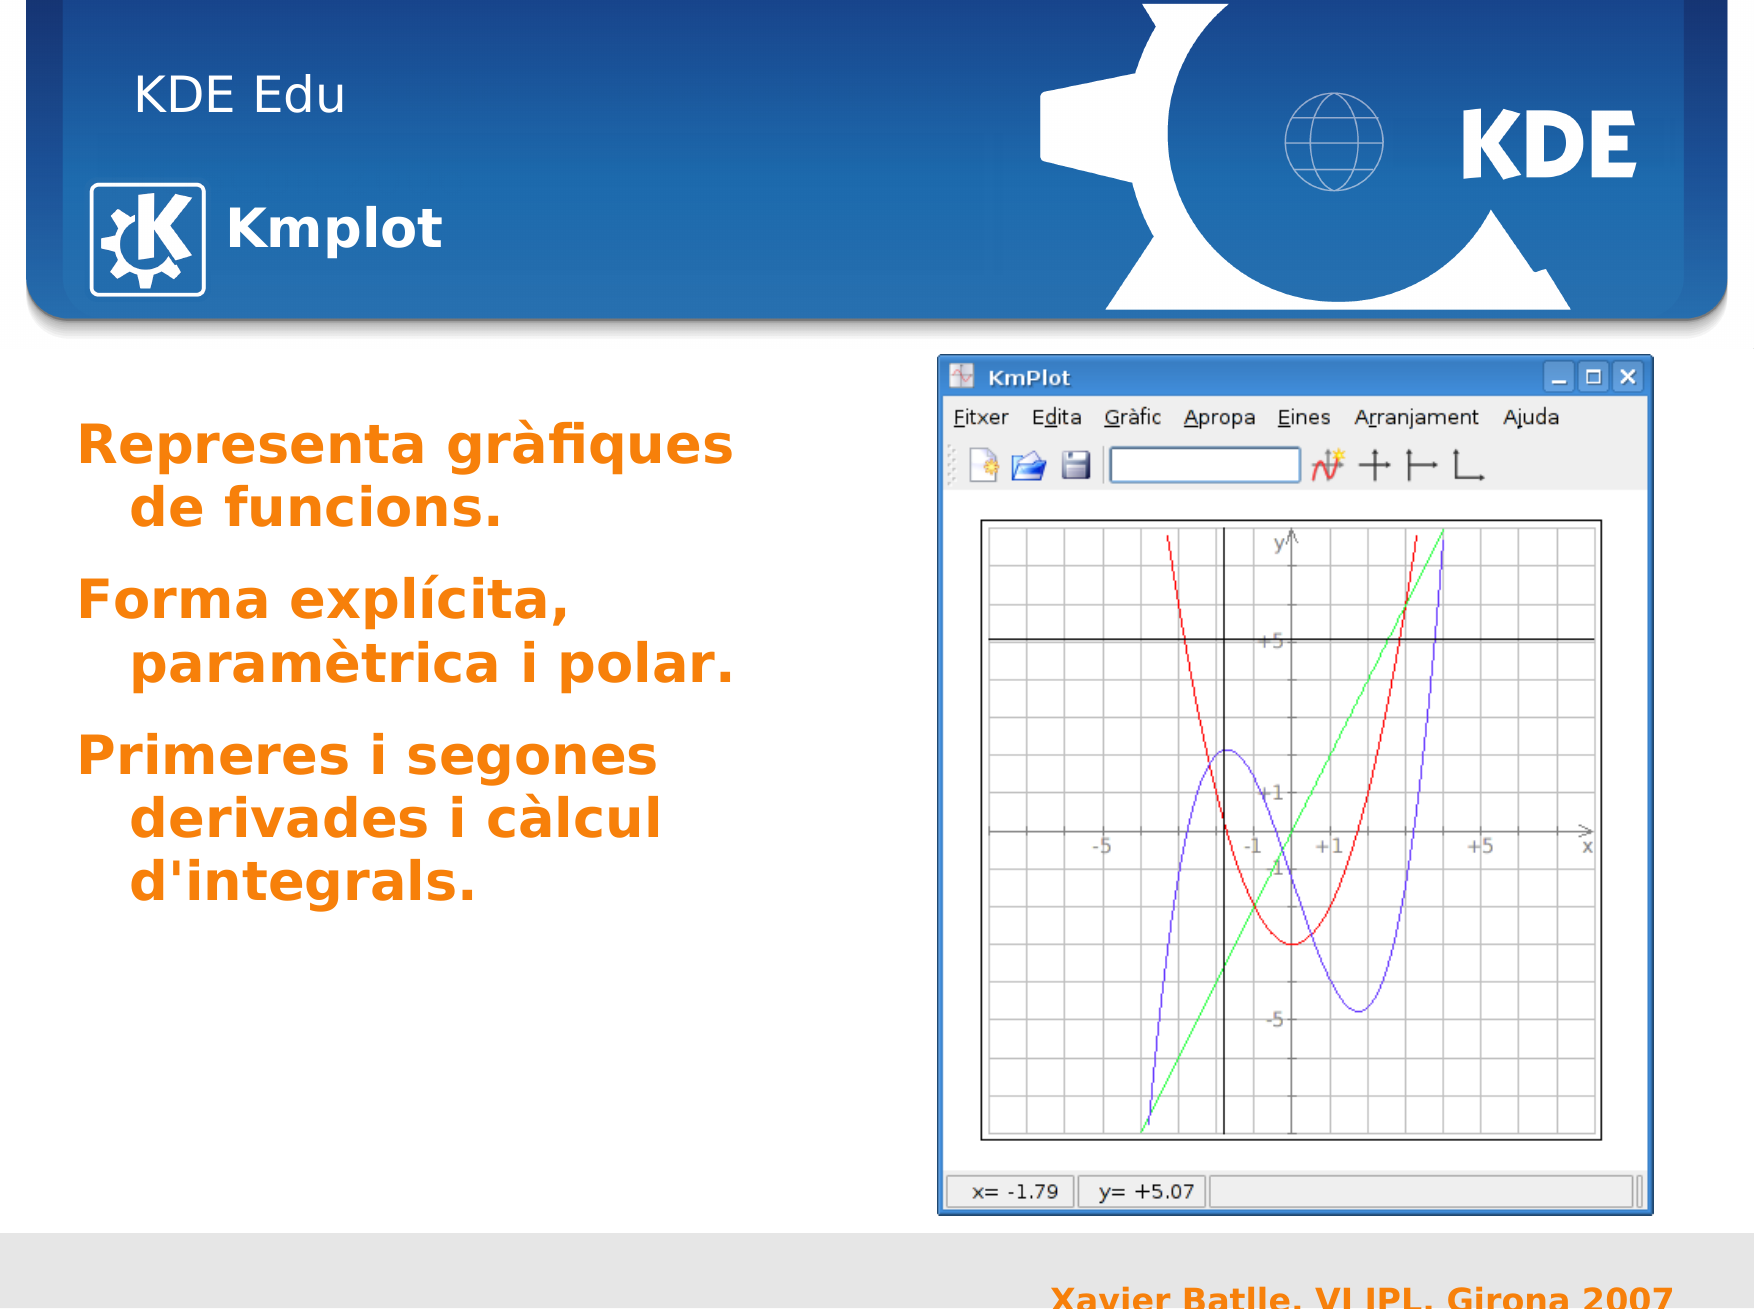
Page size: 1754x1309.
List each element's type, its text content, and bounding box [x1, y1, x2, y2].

picture [937, 354, 1654, 1216]
picture [0, 0, 1754, 349]
title Kmplot [225, 194, 1126, 264]
list Representa gràfiques de funcions. Forma explícita, paramètrica i polar. Primeres i segones derivades i càlcul d'integrals. [59, 413, 830, 1150]
